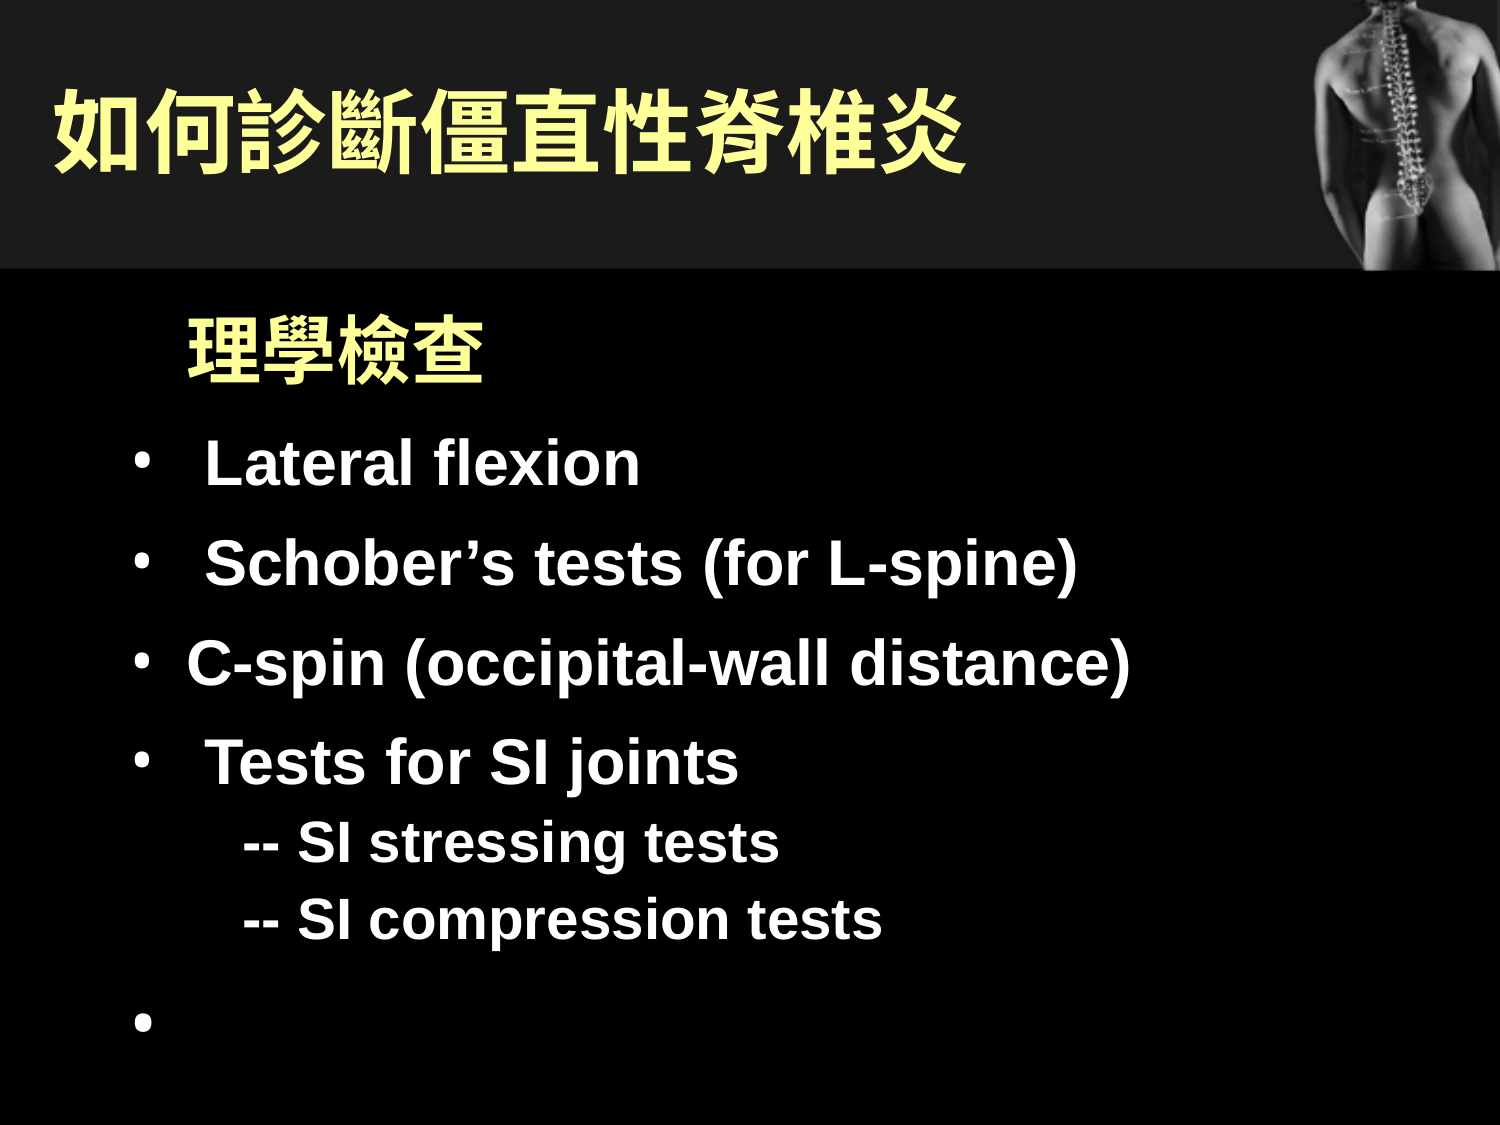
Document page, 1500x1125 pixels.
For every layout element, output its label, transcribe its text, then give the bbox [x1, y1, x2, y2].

list 理學檢查 Lateral flexion Schober’s tests (for L-spine) C-spin (occipital-wall distance) Tests for SI joints -- SI stressing tests -- SI compression tests [114, 287, 1400, 1000]
title 如何診斷僵直性脊椎炎 [37, 32, 1300, 228]
